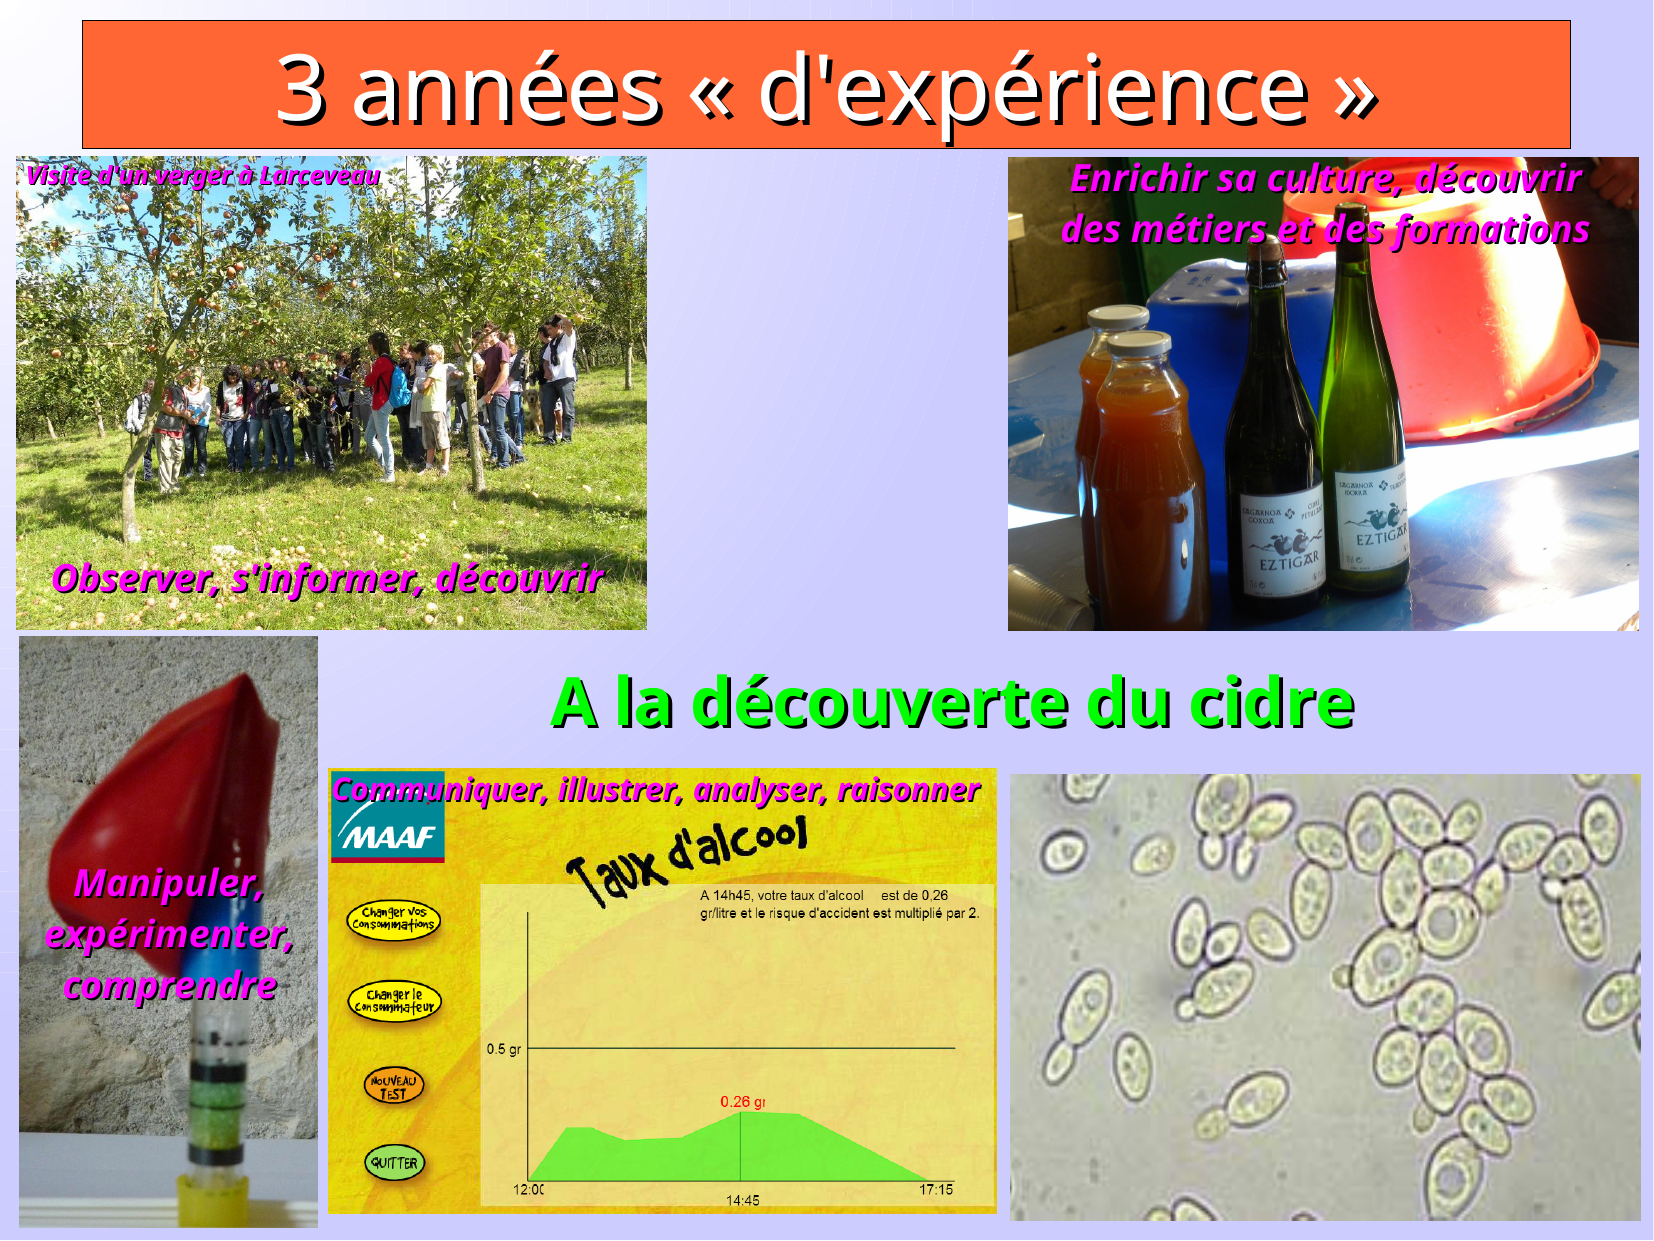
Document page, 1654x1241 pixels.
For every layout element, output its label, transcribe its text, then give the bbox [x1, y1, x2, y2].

picture [16, 156, 647, 544]
title 3 années « d'expérience » [82, 20, 1571, 149]
picture [328, 818, 997, 1214]
picture [1010, 774, 1641, 1221]
text_box A la découverte du cidre [371, 646, 1535, 755]
picture [16, 612, 647, 630]
picture [19, 636, 318, 1228]
text_box Observer, s'informer, découvrir [0, 544, 654, 612]
text_box Enrichir sa culture, découvrir des métiers et des formations [1020, 144, 1631, 265]
picture [1008, 157, 1639, 631]
text_box Visite d'un verger à Larceveau [0, 150, 492, 201]
text_box Communiquer, illustrer, analyser, raisonner [270, 759, 1042, 818]
text_box Manipuler, expérimenter, comprendre [23, 848, 316, 1022]
